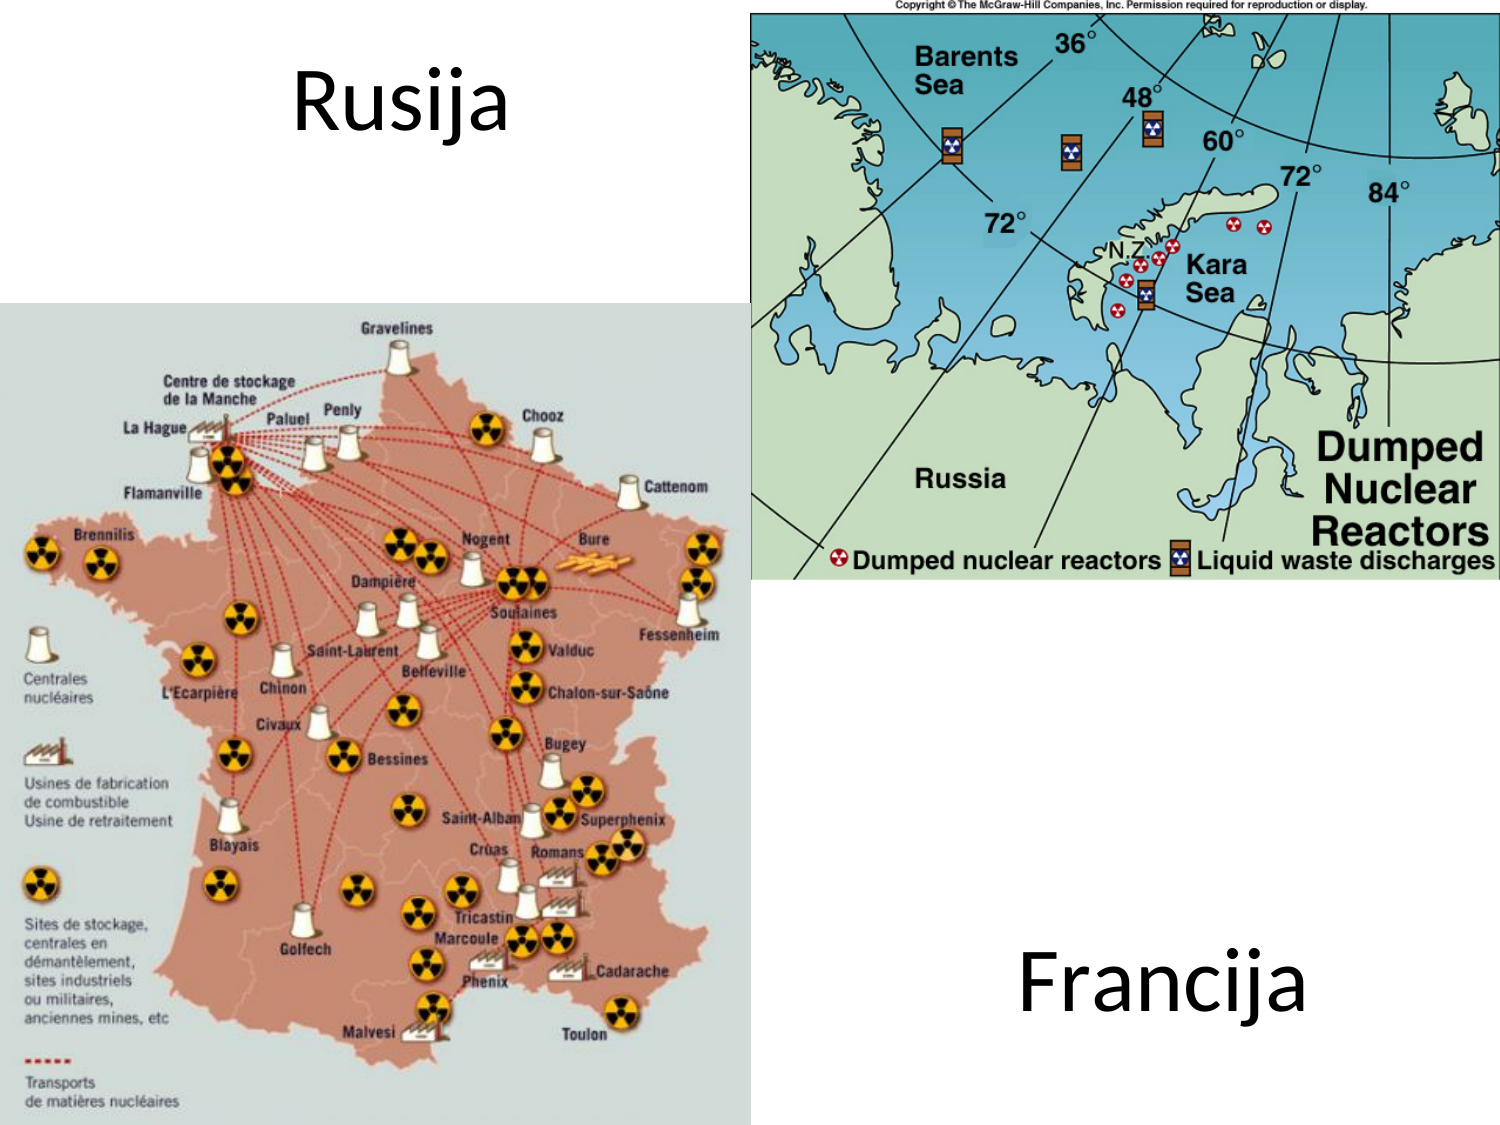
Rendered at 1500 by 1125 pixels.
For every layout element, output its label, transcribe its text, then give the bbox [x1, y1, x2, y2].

picture [0, 0, 1500, 1125]
text_box Francija [826, 881, 1500, 1070]
text_box Rusija [64, 0, 739, 188]
